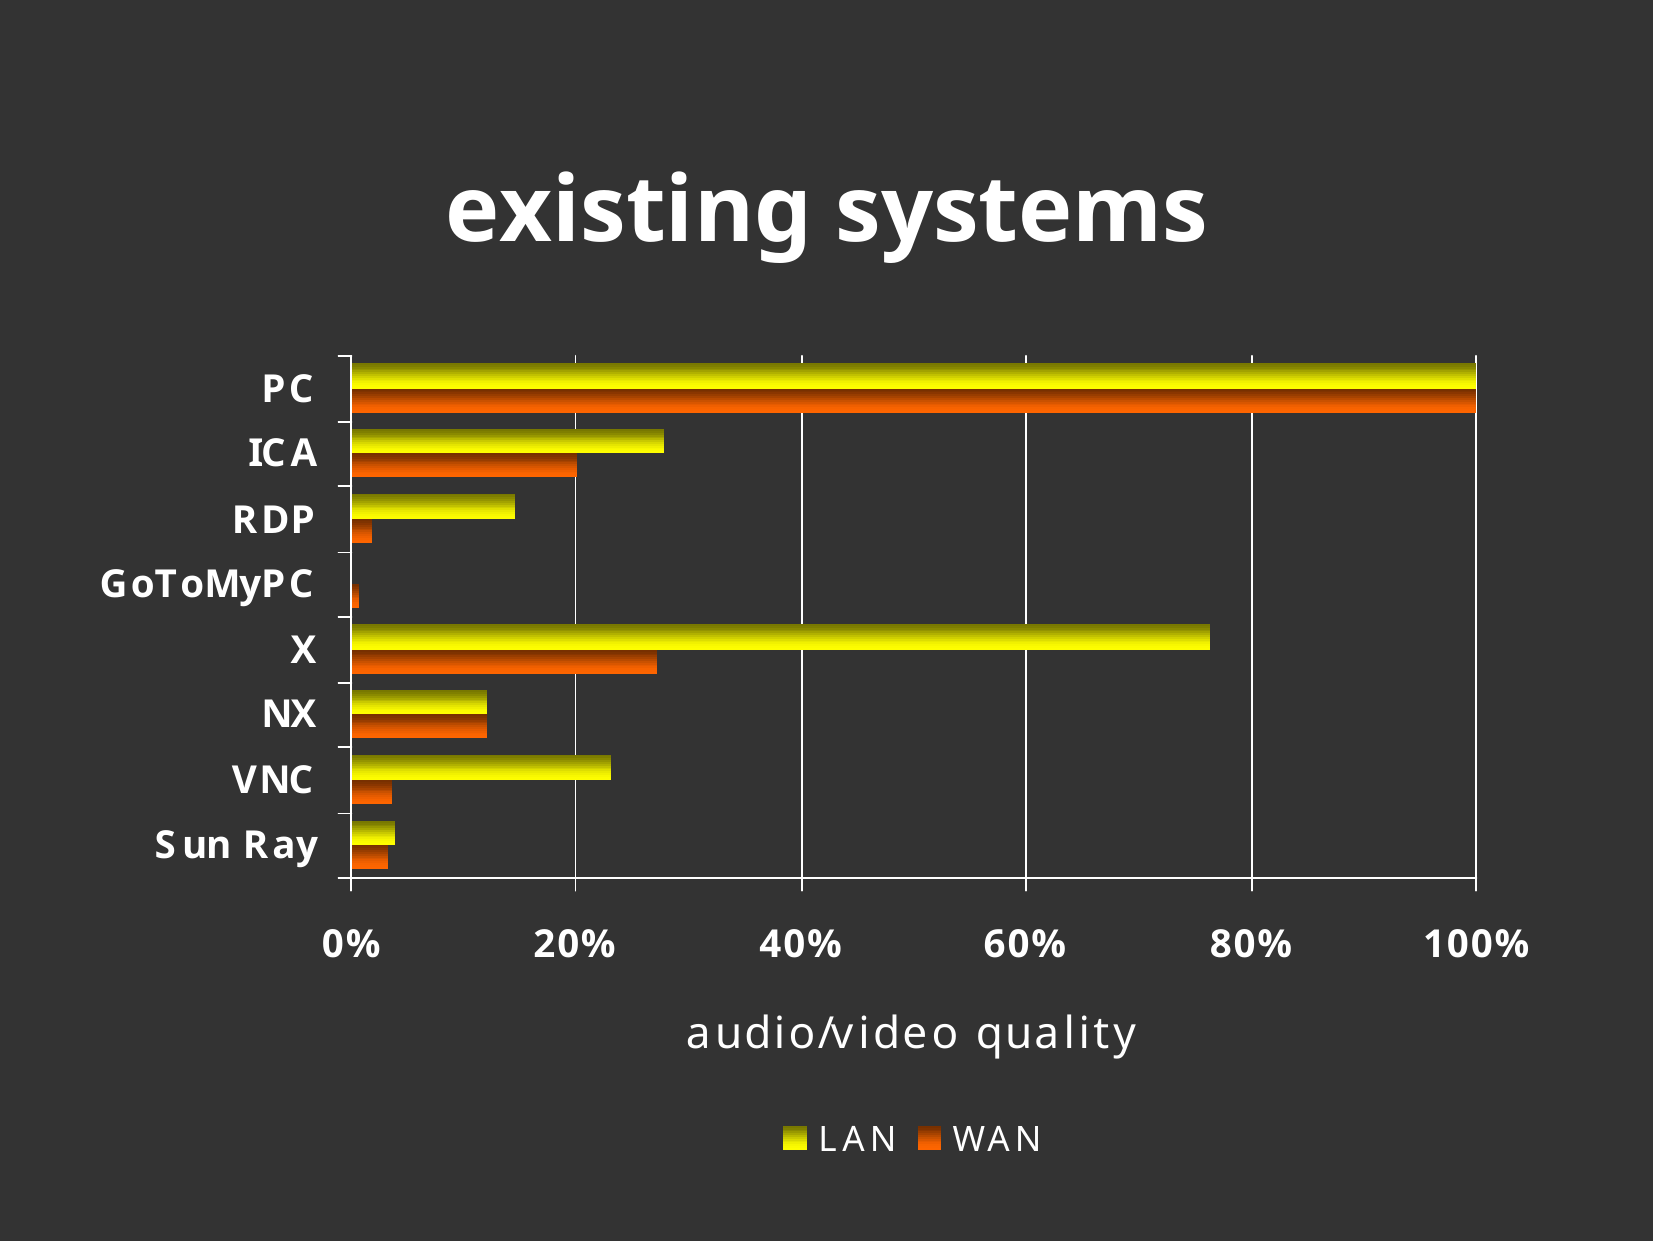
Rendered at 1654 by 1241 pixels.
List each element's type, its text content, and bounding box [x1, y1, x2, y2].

chart [64, 328, 1565, 1182]
title existing systems [121, 102, 1533, 311]
